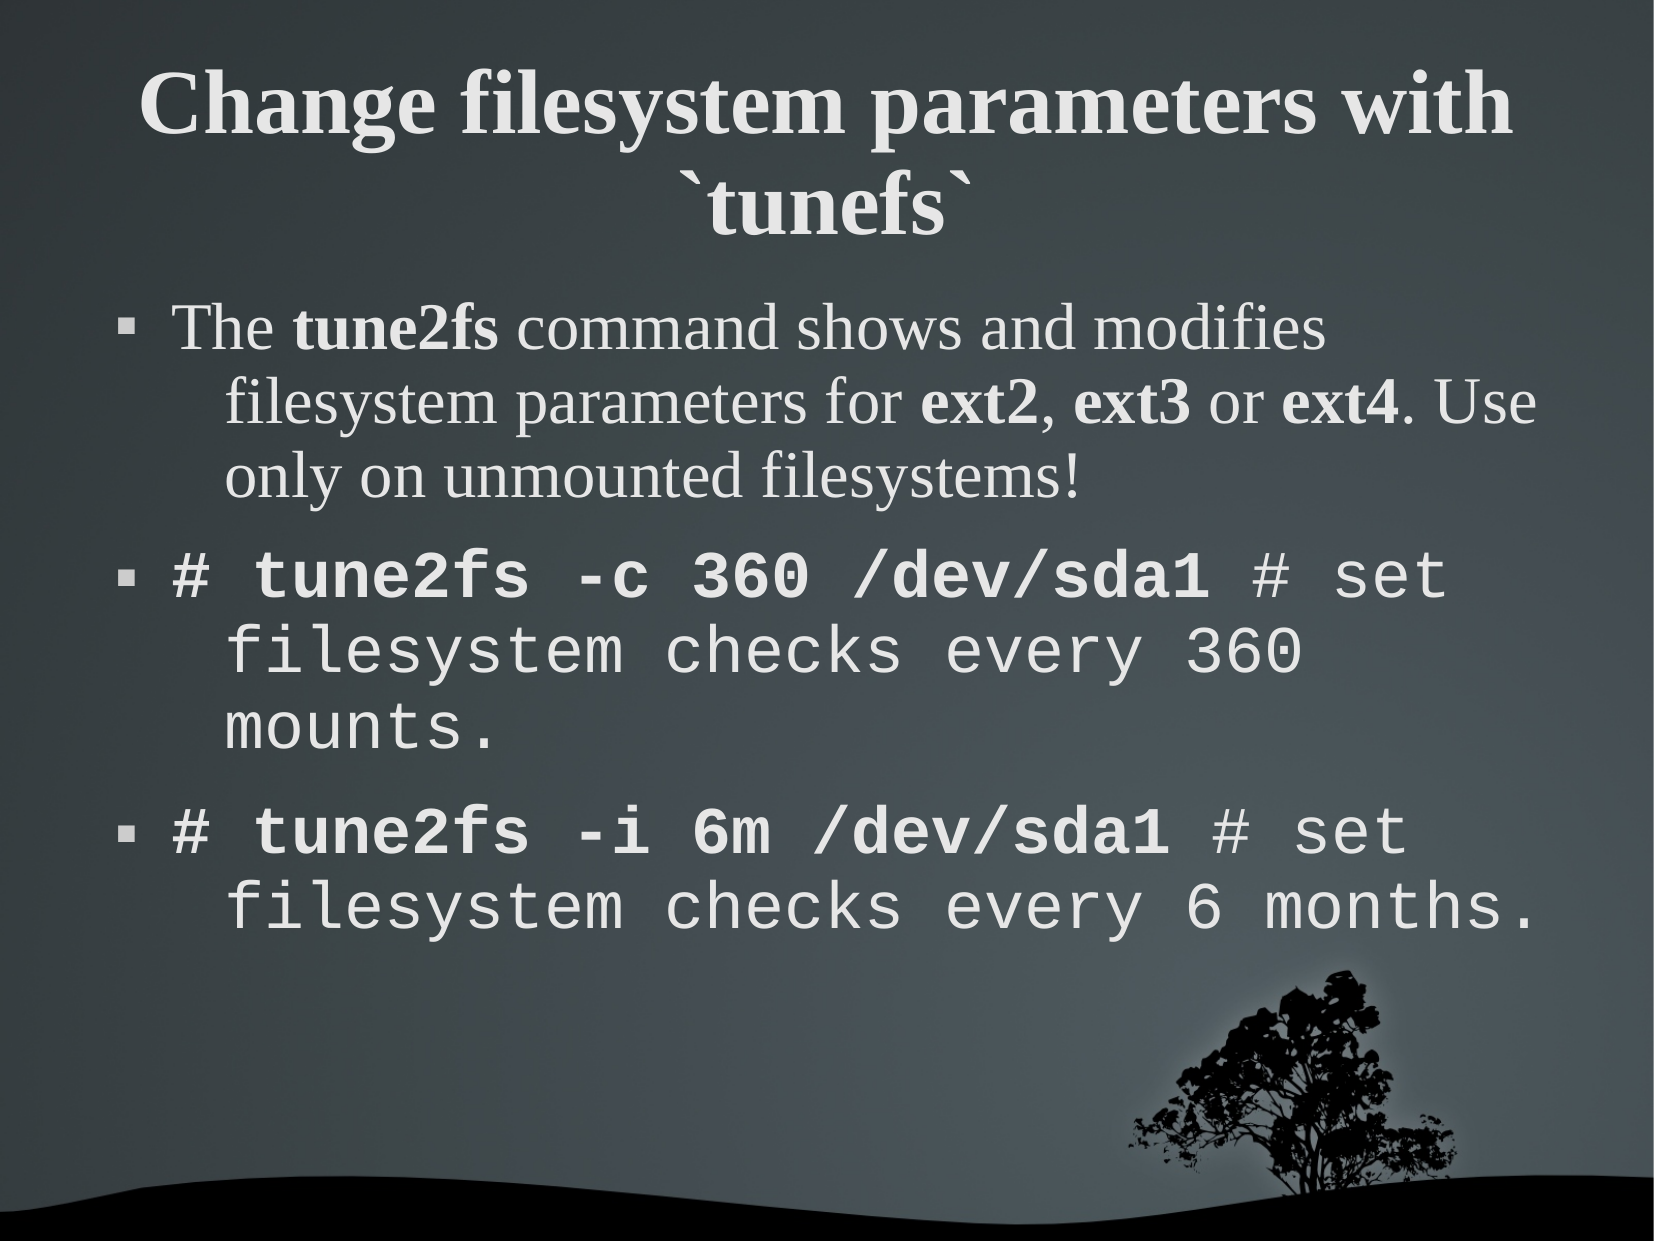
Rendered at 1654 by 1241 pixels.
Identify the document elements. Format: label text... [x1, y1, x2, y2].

list The tune2fs command shows and modifies filesystem parameters for ext2, ext3 or ext4. Use only on unmounted filesystems! # tune2fs -c 360 /dev/sda1 # set filesystem checks every 360 mounts. # tune2fs -i 6m /dev/sda1 # set filesystem checks every 6 months. [82, 290, 1571, 1177]
title Change filesystem parameters with `tunefs` [82, 33, 1571, 273]
picture [0, 0, 1654, 1241]
